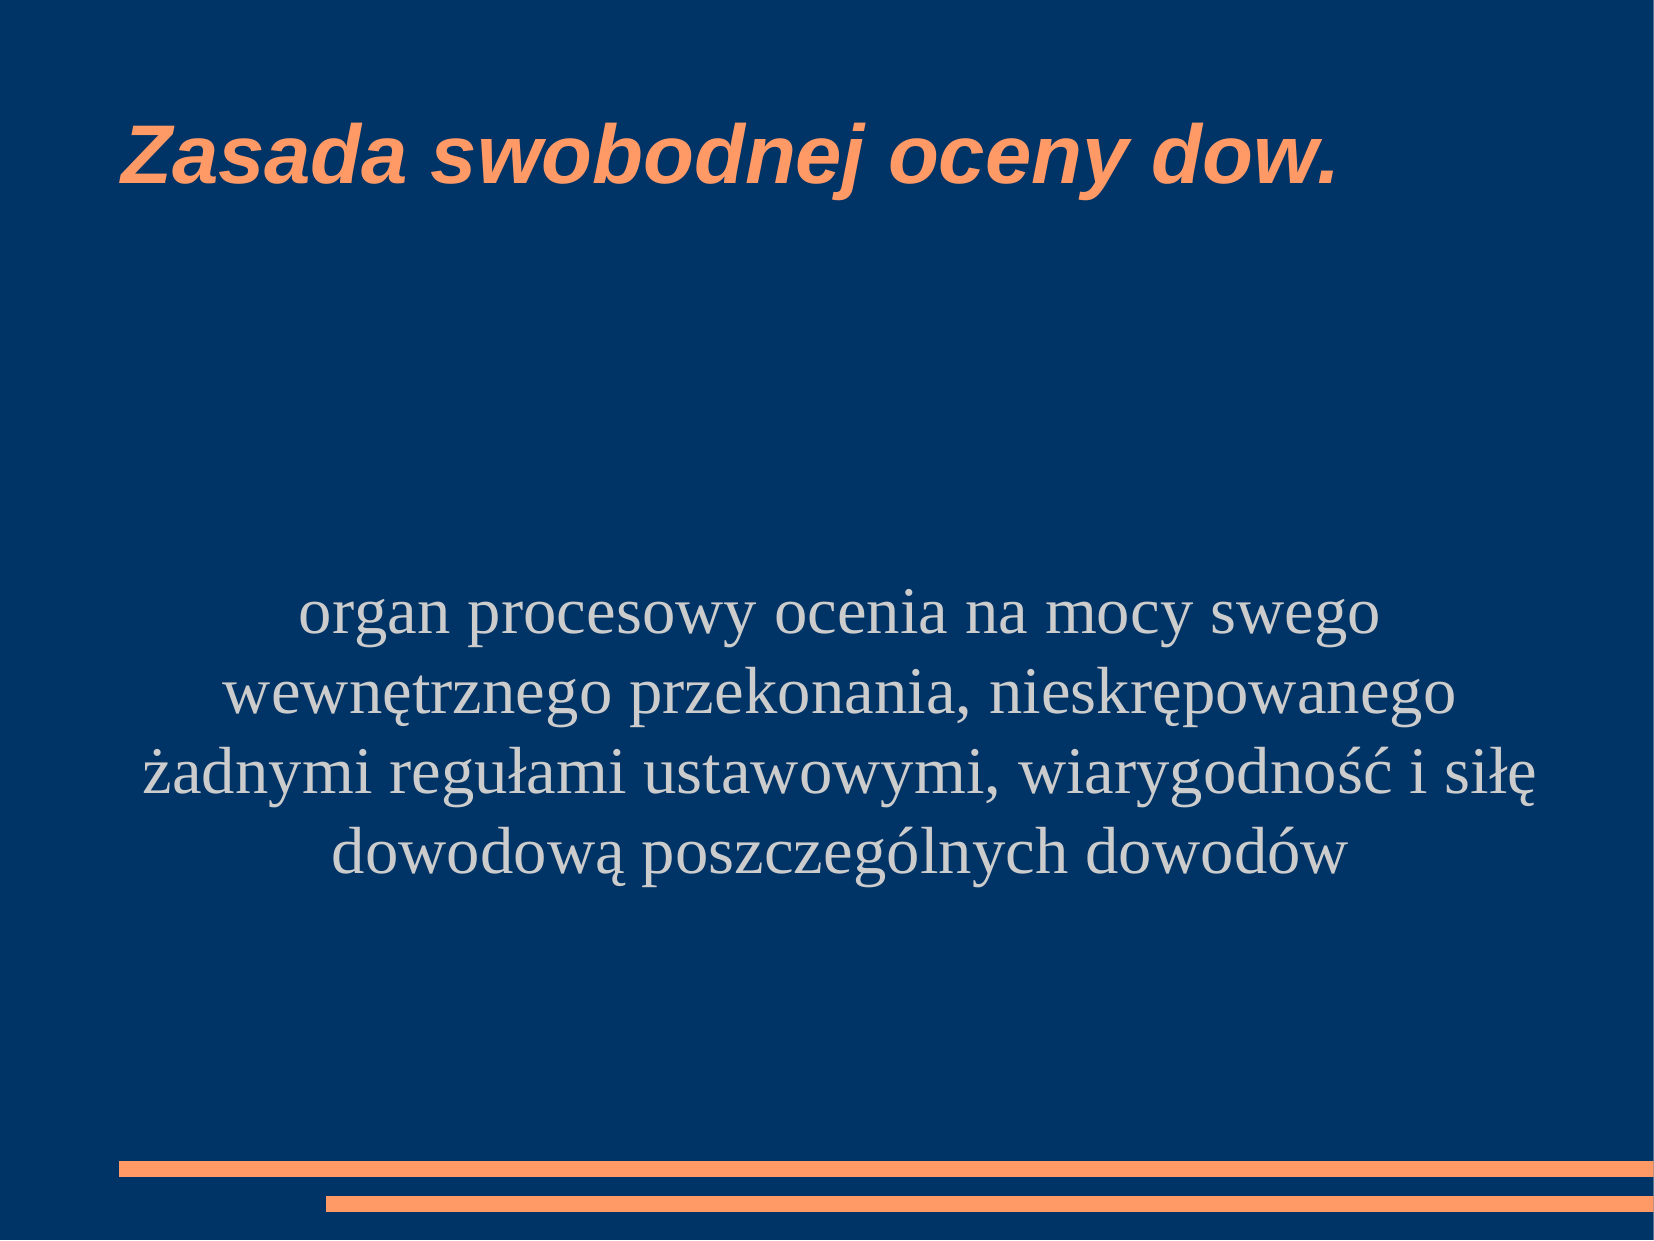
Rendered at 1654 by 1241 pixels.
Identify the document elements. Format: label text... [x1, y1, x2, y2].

title Zasada swobodnej oceny dow. [121, 53, 1534, 247]
subtitle organ procesowy ocenia na mocy swego wewnętrznego przekonania, nieskrępowanego żadnymi regułami ustawowymi, wiarygodność i siłę dowodową poszczególnych dowodów [121, 329, 1561, 1125]
